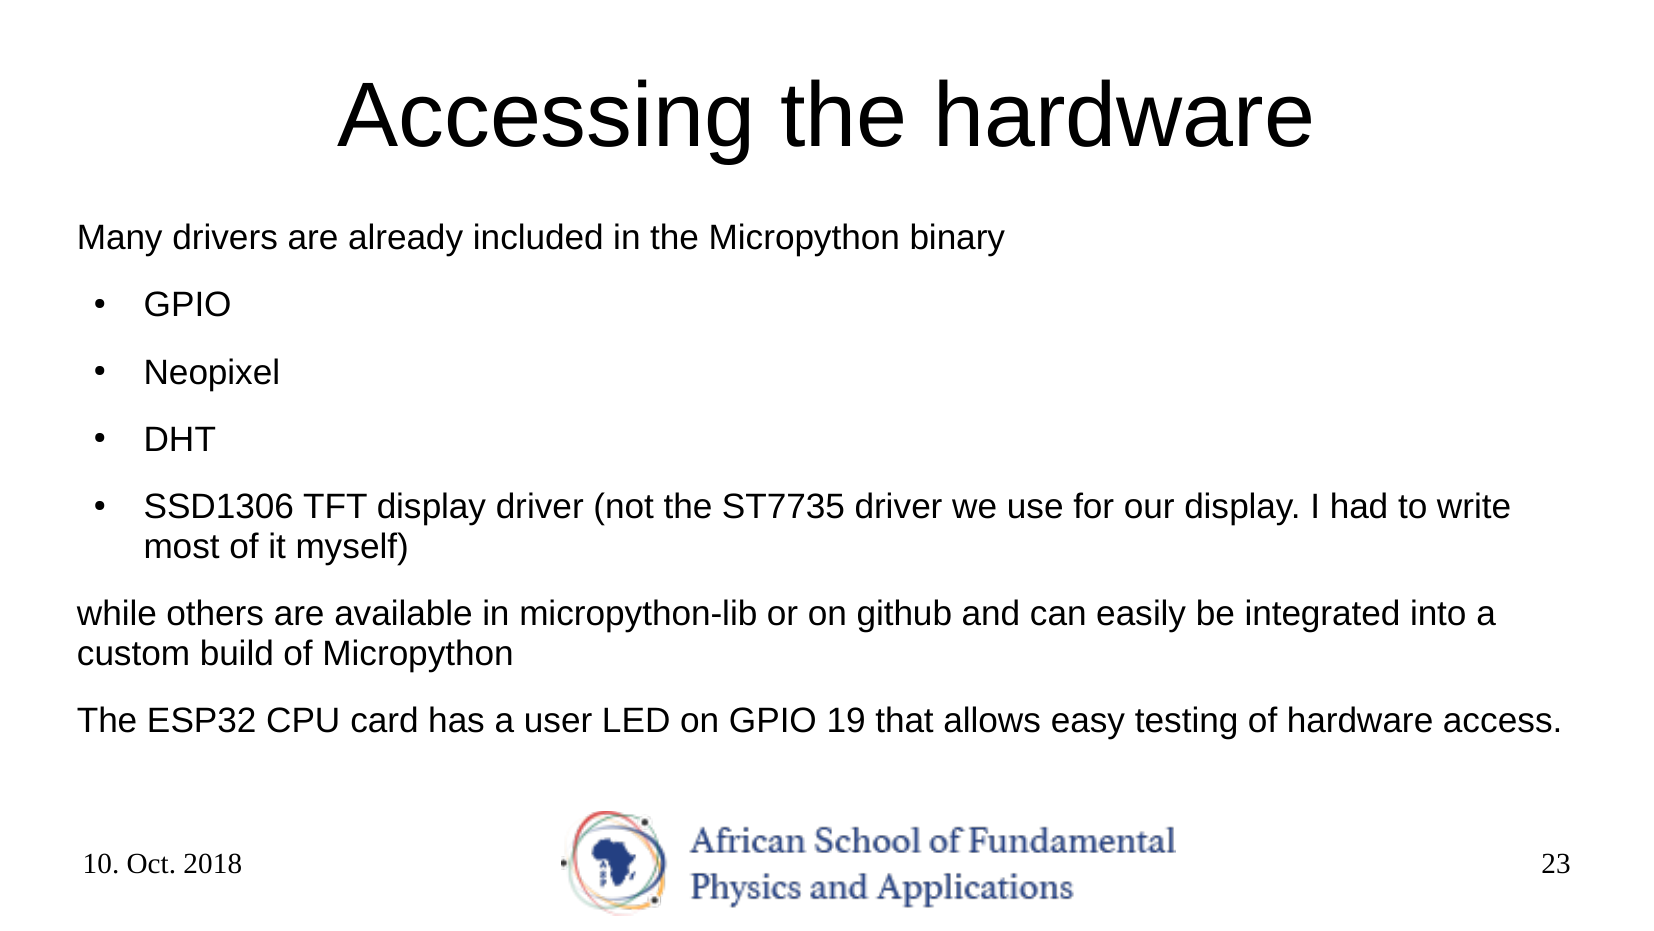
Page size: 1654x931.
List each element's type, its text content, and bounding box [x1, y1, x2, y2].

list Many drivers are already included in the Micropython binary GPIO Neopixel DHT SSD1306 TFT display driver (not the ST7735 driver we use for our display. I had to write most of it myself) while others are available in micropython-lib or on github and can easily be integrated into a custom build of Micropython The ESP32 CPU card has a user LED on GPIO 19 that allows easy testing of hardware access. [76, 217, 1565, 758]
picture [561, 811, 1176, 916]
title Accessing the hardware [82, 37, 1571, 193]
